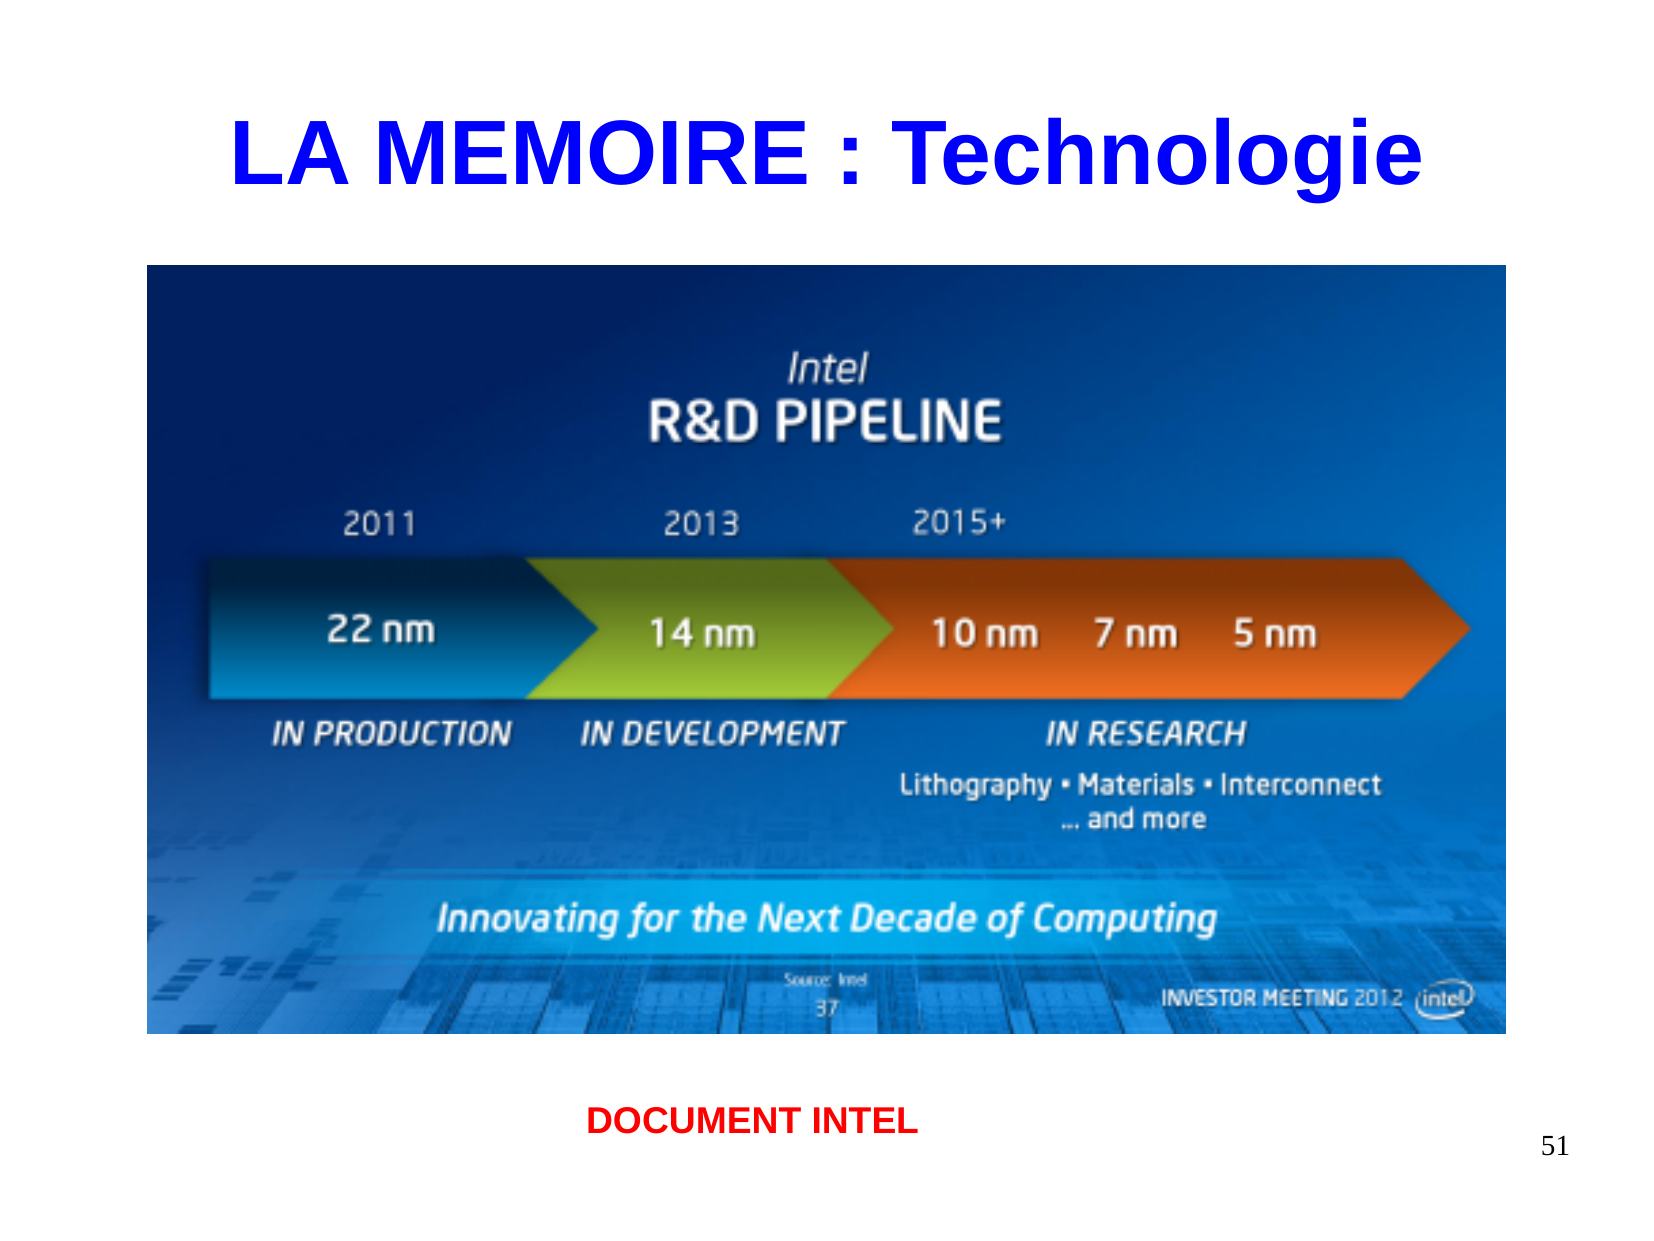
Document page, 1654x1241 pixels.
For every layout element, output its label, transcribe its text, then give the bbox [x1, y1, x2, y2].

text_box DOCUMENT INTEL [442, 1092, 1063, 1190]
title LA MEMOIRE : Technologie [0, 49, 1654, 257]
picture [147, 265, 1506, 1034]
